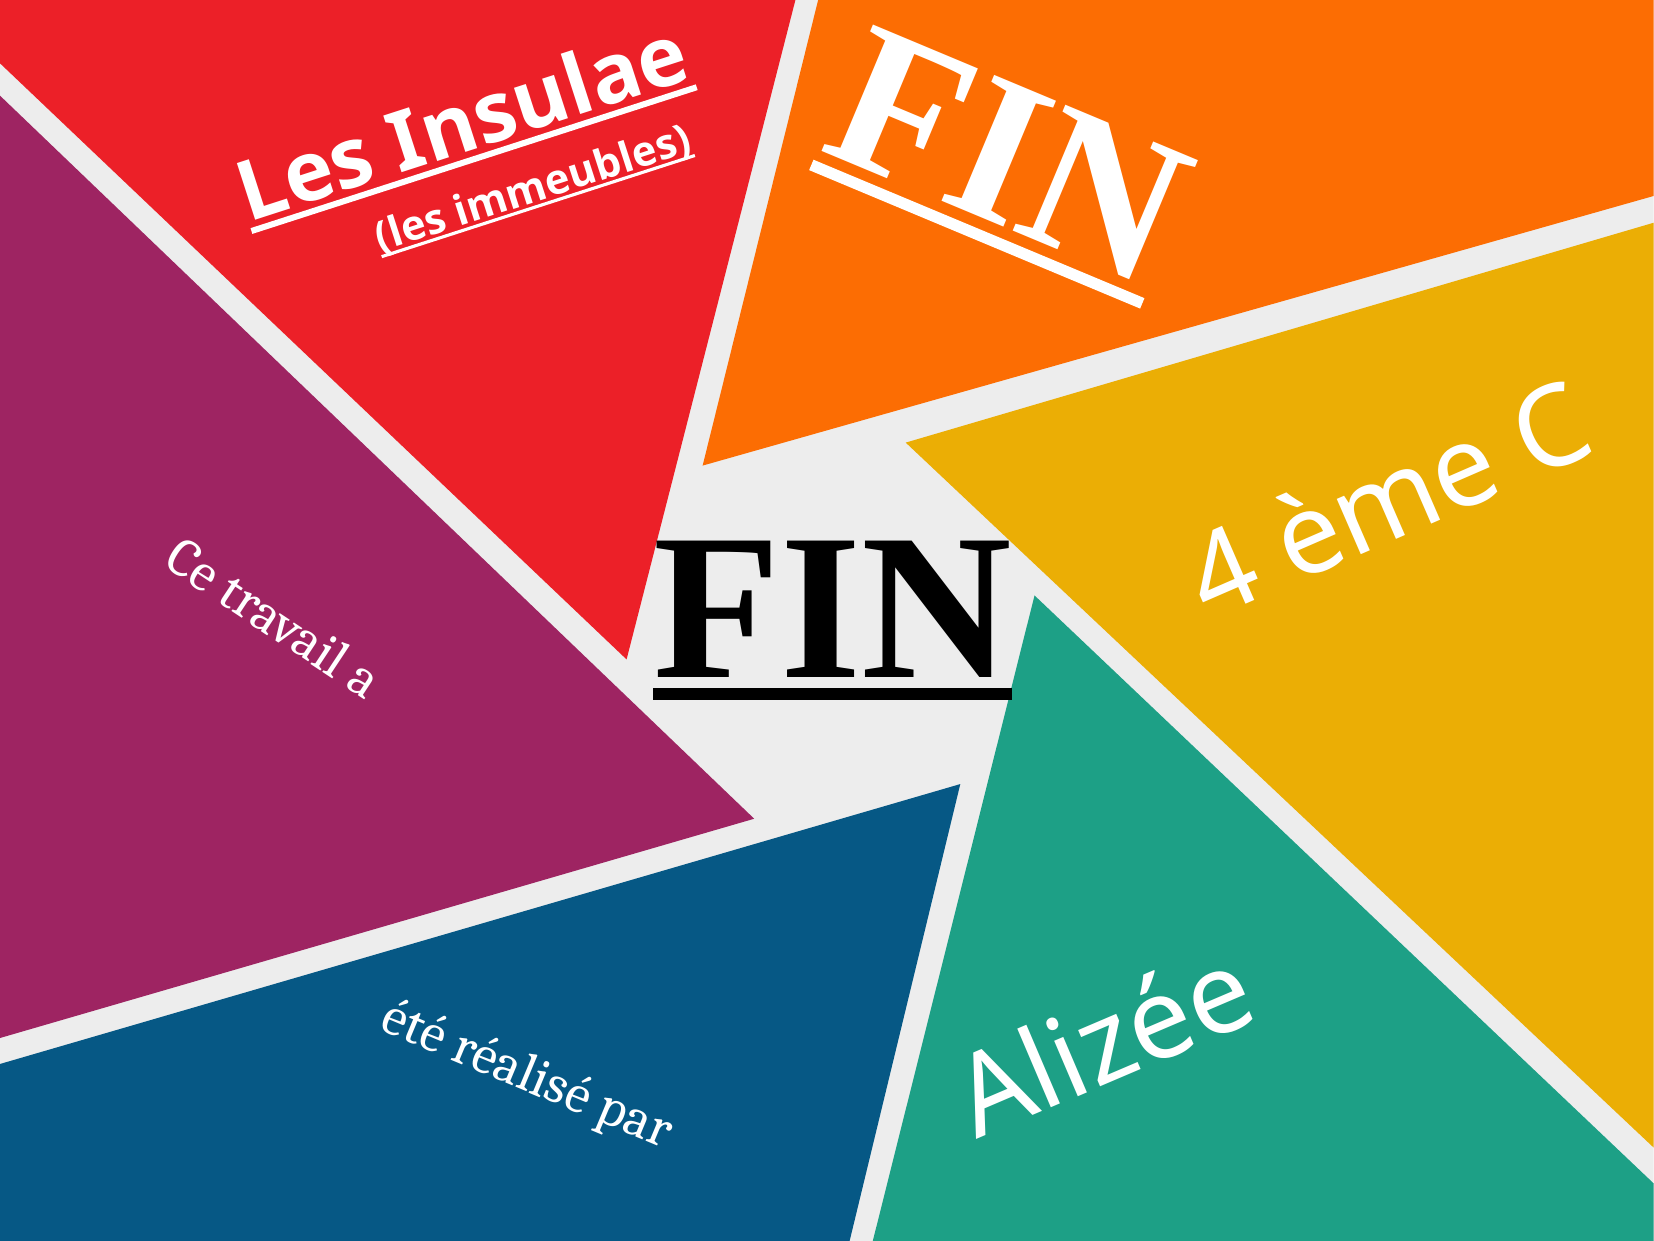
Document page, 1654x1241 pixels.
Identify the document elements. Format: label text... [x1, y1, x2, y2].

text_box Alizée [912, 868, 1418, 1241]
text_box été réalisé par [352, 972, 804, 1229]
text_box FIN [602, 484, 1063, 730]
text_box 4 ème C [1144, 287, 1654, 694]
text_box FIN [783, 0, 1347, 390]
text_box Les Insulae (les immeubles) [204, 0, 839, 358]
text_box Ce travail a [102, 475, 956, 1128]
